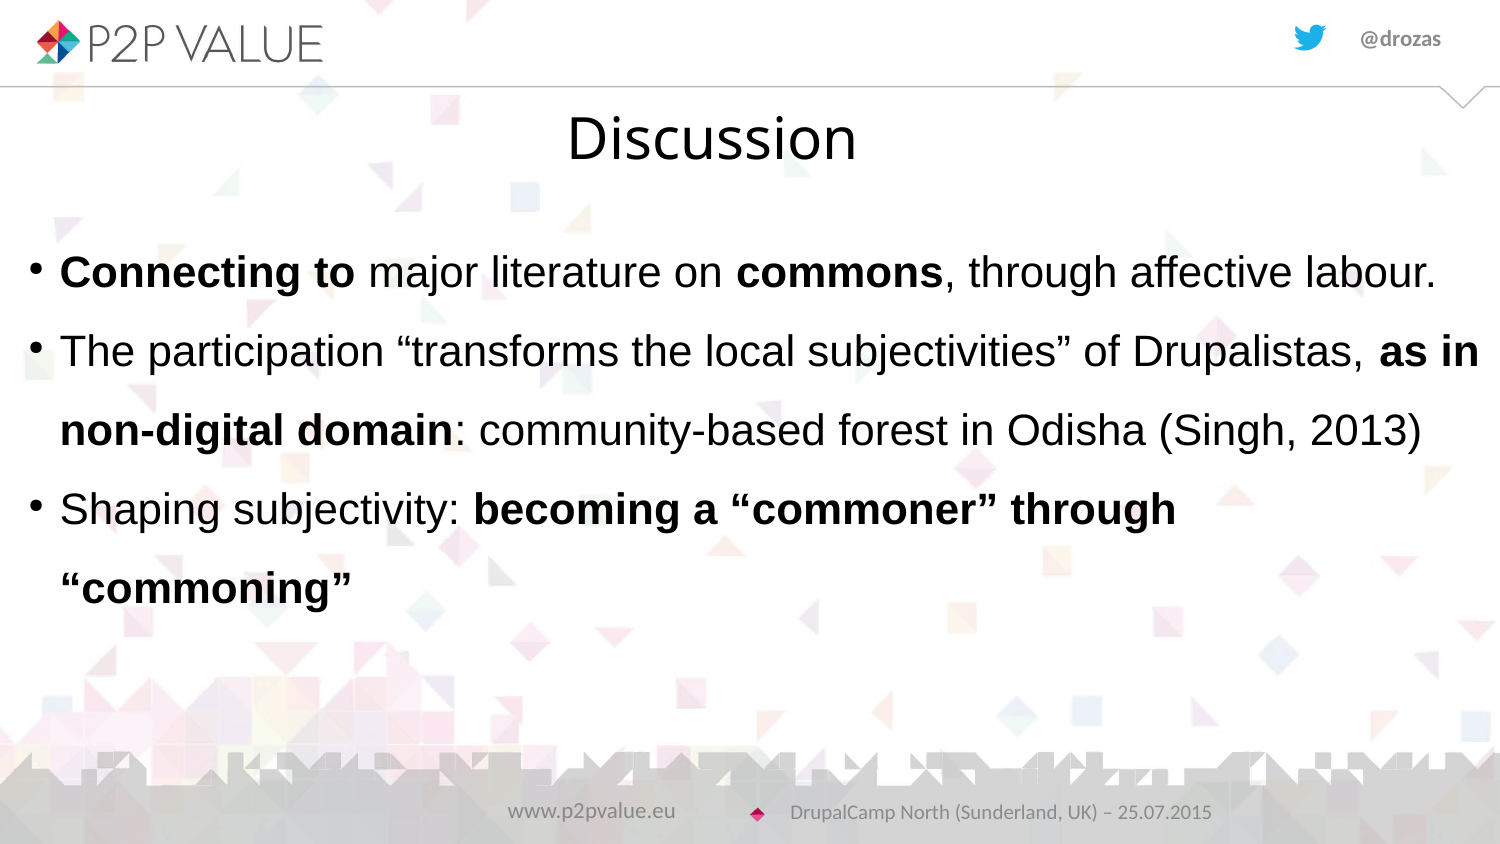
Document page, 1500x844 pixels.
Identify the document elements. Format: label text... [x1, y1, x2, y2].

subtitle Connecting to major literature on commons, through affective labour. The participation “transforms the local subjectivities” of Drupalistas, as in non-digital domain: community-based forest in Odisha (Singh, 2013) Shaping subjectivity: becoming a “commoner” through “commoning” [15, 210, 1496, 766]
title Discussion [60, 92, 1366, 181]
text_box @drozas [1333, 15, 1455, 60]
picture [0, 0, 1500, 844]
text_box www.p2pvalue.eu [501, 789, 720, 829]
text_box DrupalCamp North (Sunderland, UK) – 25.07.2015 [777, 788, 1470, 834]
